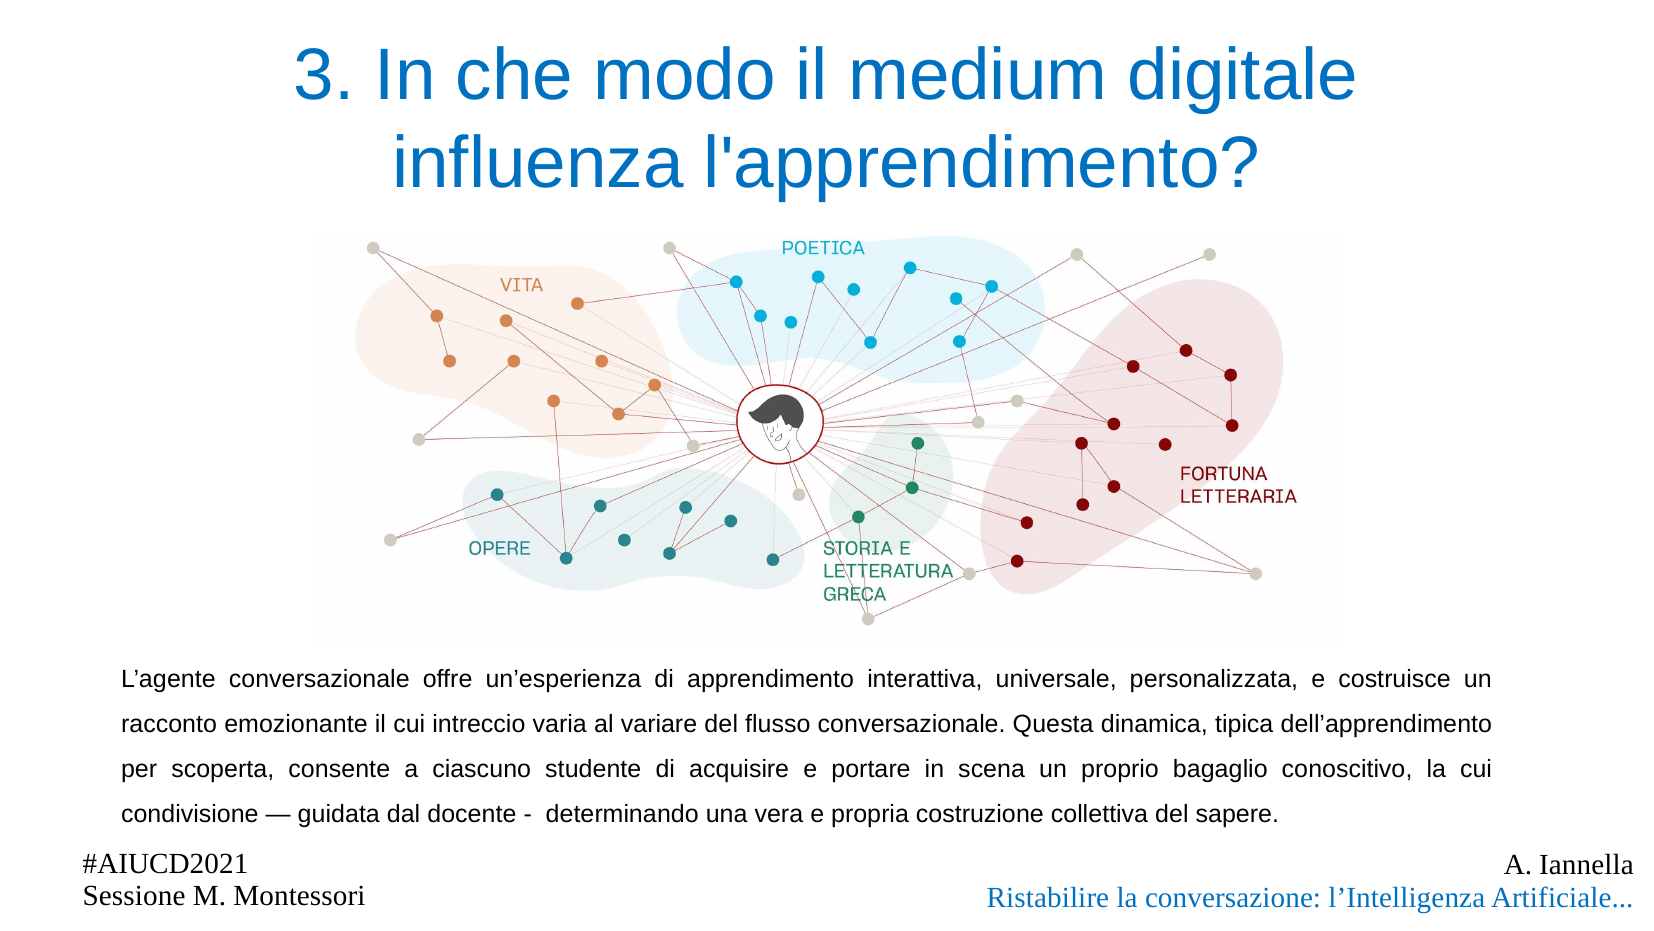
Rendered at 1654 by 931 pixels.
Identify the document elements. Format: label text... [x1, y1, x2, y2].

text_box L’agente conversazionale offre un’esperienza di apprendimento interattiva, universale, personalizzata, e costruisce un racconto emozionante il cui intreccio varia al variare del flusso conversazionale. Questa dinamica, tipica dell’apprendimento per scoperta, consente a ciascuno studente di acquisire e portare in scena un proprio bagaglio conoscitivo, la cui condivisione — guidata dal docente - determinando una vera e propria costruzione collettiva del sapere. [121, 647, 1496, 884]
text_box A. Iannella Ristabilire la conversazione: l’Intelligenza Artificiale... [894, 848, 1634, 913]
text_box #AIUCD2021 Sessione M. Montessori [82, 847, 468, 912]
picture [311, 234, 1343, 647]
text_box 3. In che modo il medium digitale influenza l'apprendimento? [82, 33, 1571, 197]
